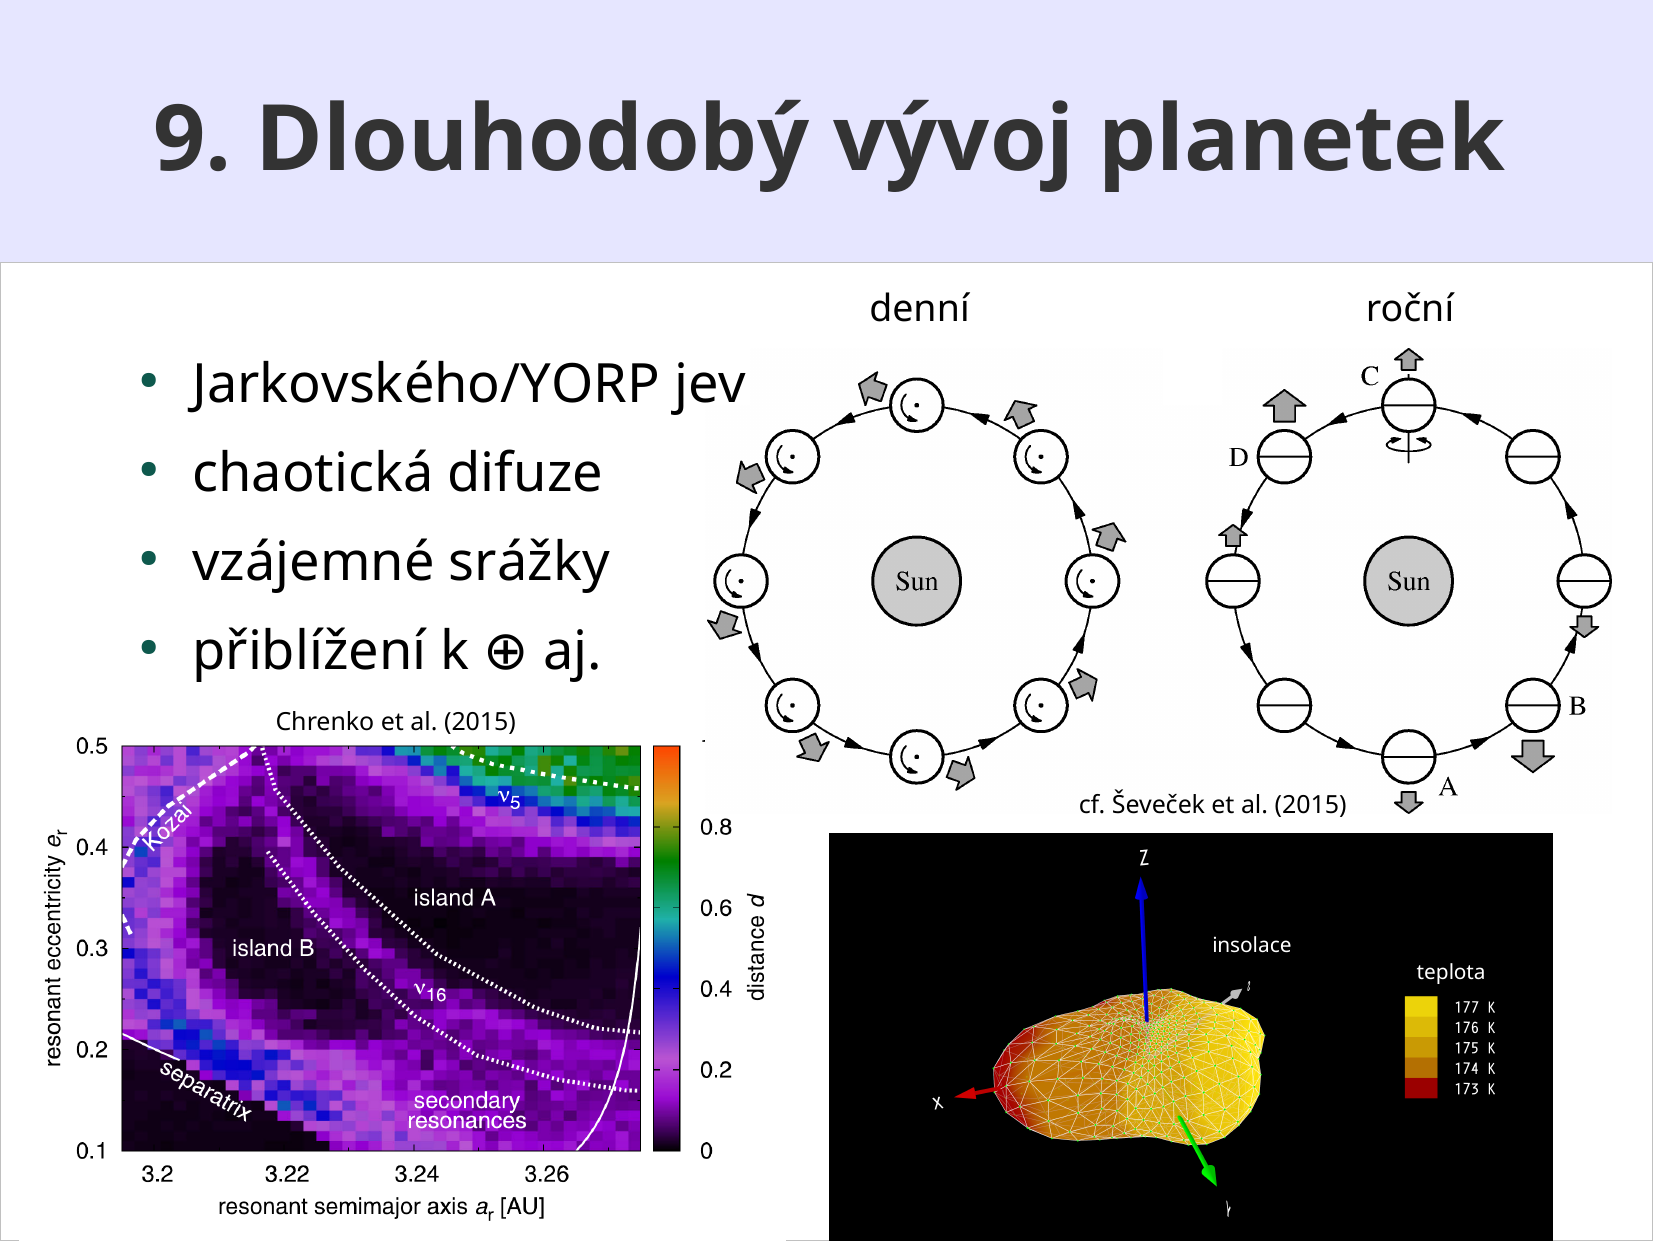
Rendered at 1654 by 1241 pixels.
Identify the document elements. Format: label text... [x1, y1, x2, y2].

text_box teplota [1401, 949, 1536, 992]
text_box Chrenko et al. (2015) [260, 696, 505, 744]
text_box insolace [1197, 923, 1310, 965]
picture [19, 719, 786, 1241]
title 9. Dlouhodobý vývoj planetek [124, 31, 1536, 239]
picture [1534, 348, 1612, 814]
text_box denní [854, 273, 974, 336]
picture [829, 833, 1553, 1241]
text_box roční [1351, 273, 1461, 336]
text_box cf. Ševeček et al. (2015) [1063, 779, 1334, 827]
list Jarkovského/YORP jev chaotická difuze vzájemné srážky přiblížení k ⊕ aj. [121, 344, 1534, 1065]
